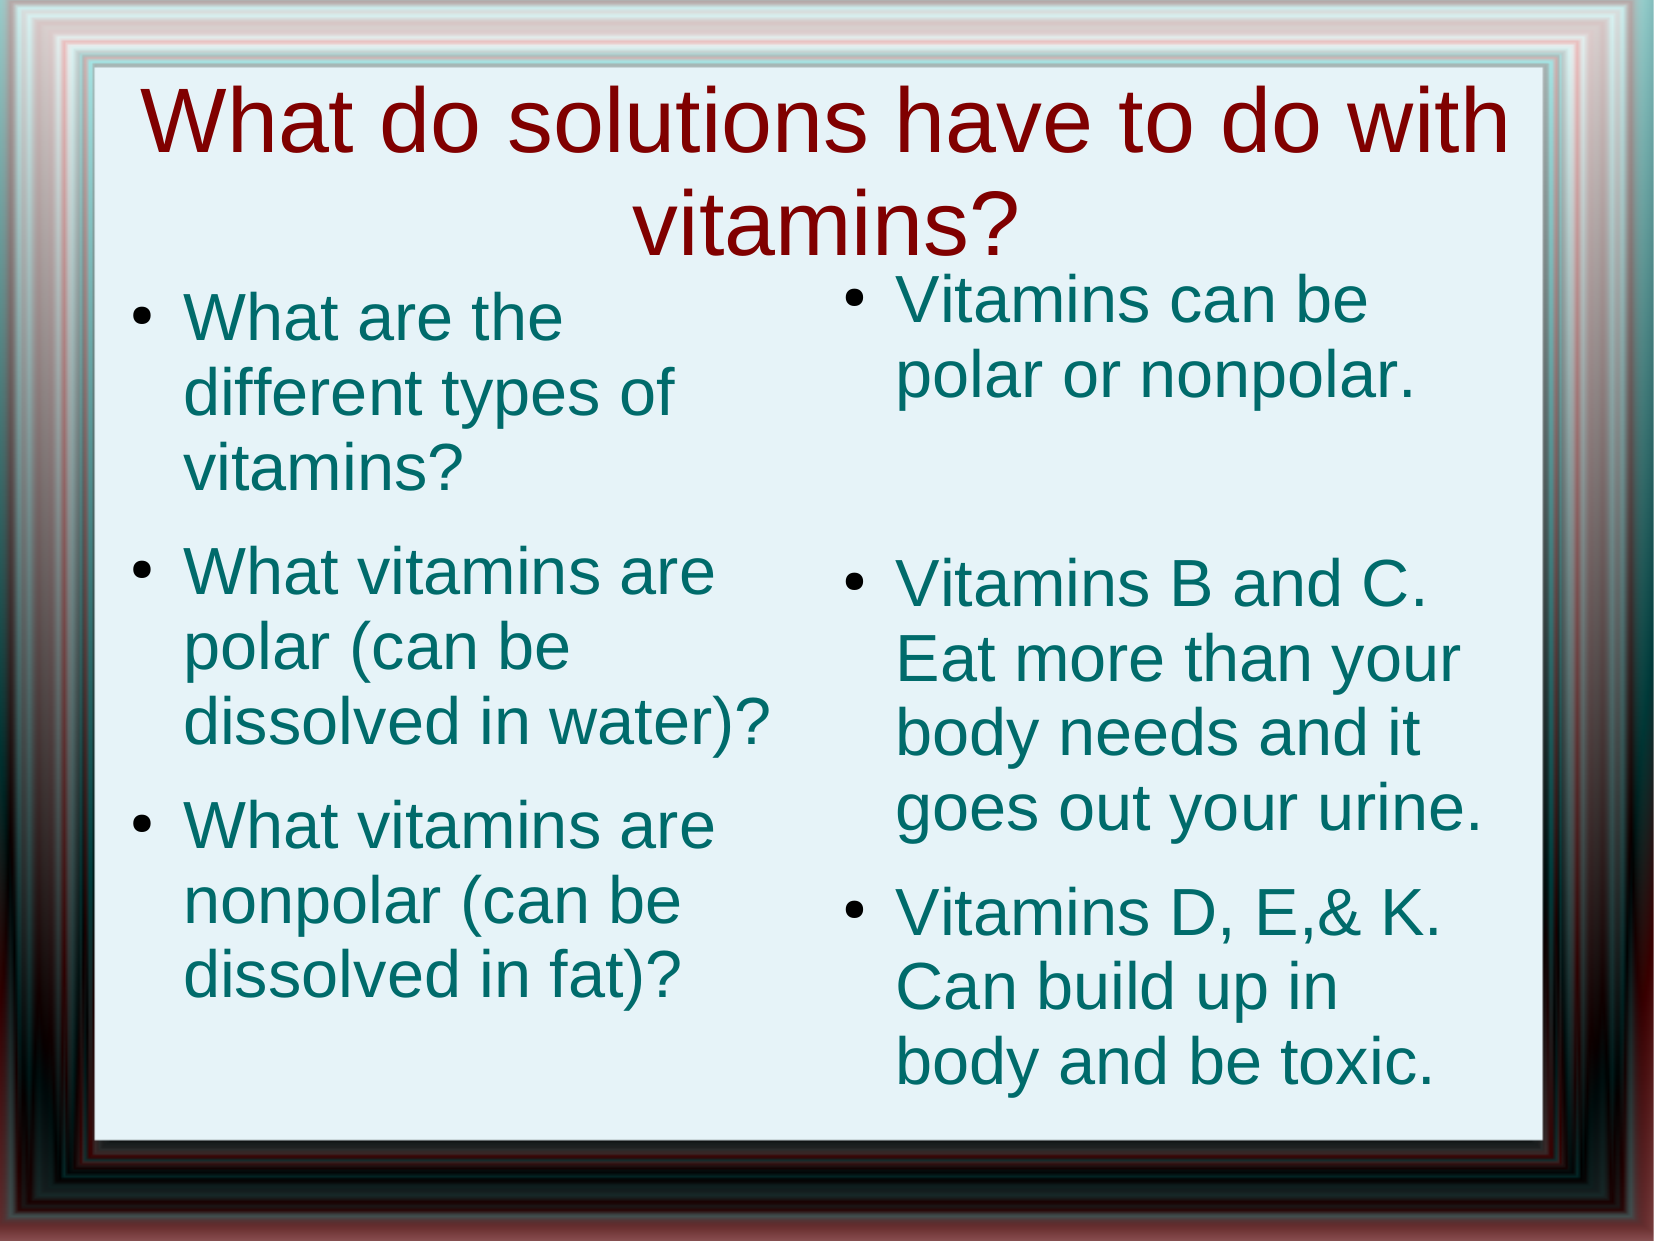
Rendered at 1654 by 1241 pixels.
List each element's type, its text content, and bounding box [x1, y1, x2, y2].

title What do solutions have to do with vitamins? [118, 69, 1536, 276]
list Vitamins can be polar or nonpolar. Vitamins B and C. Eat more than your body needs and it goes out your urine. Vitamins D, E,& K. Can build up in body and be toxic. [825, 262, 1503, 1204]
picture [0, 0, 1654, 1241]
list What are the different types of vitamins? What vitamins are polar (can be dissolved in water)? What vitamins are nonpolar (can be dissolved in fat)? [112, 280, 790, 1013]
